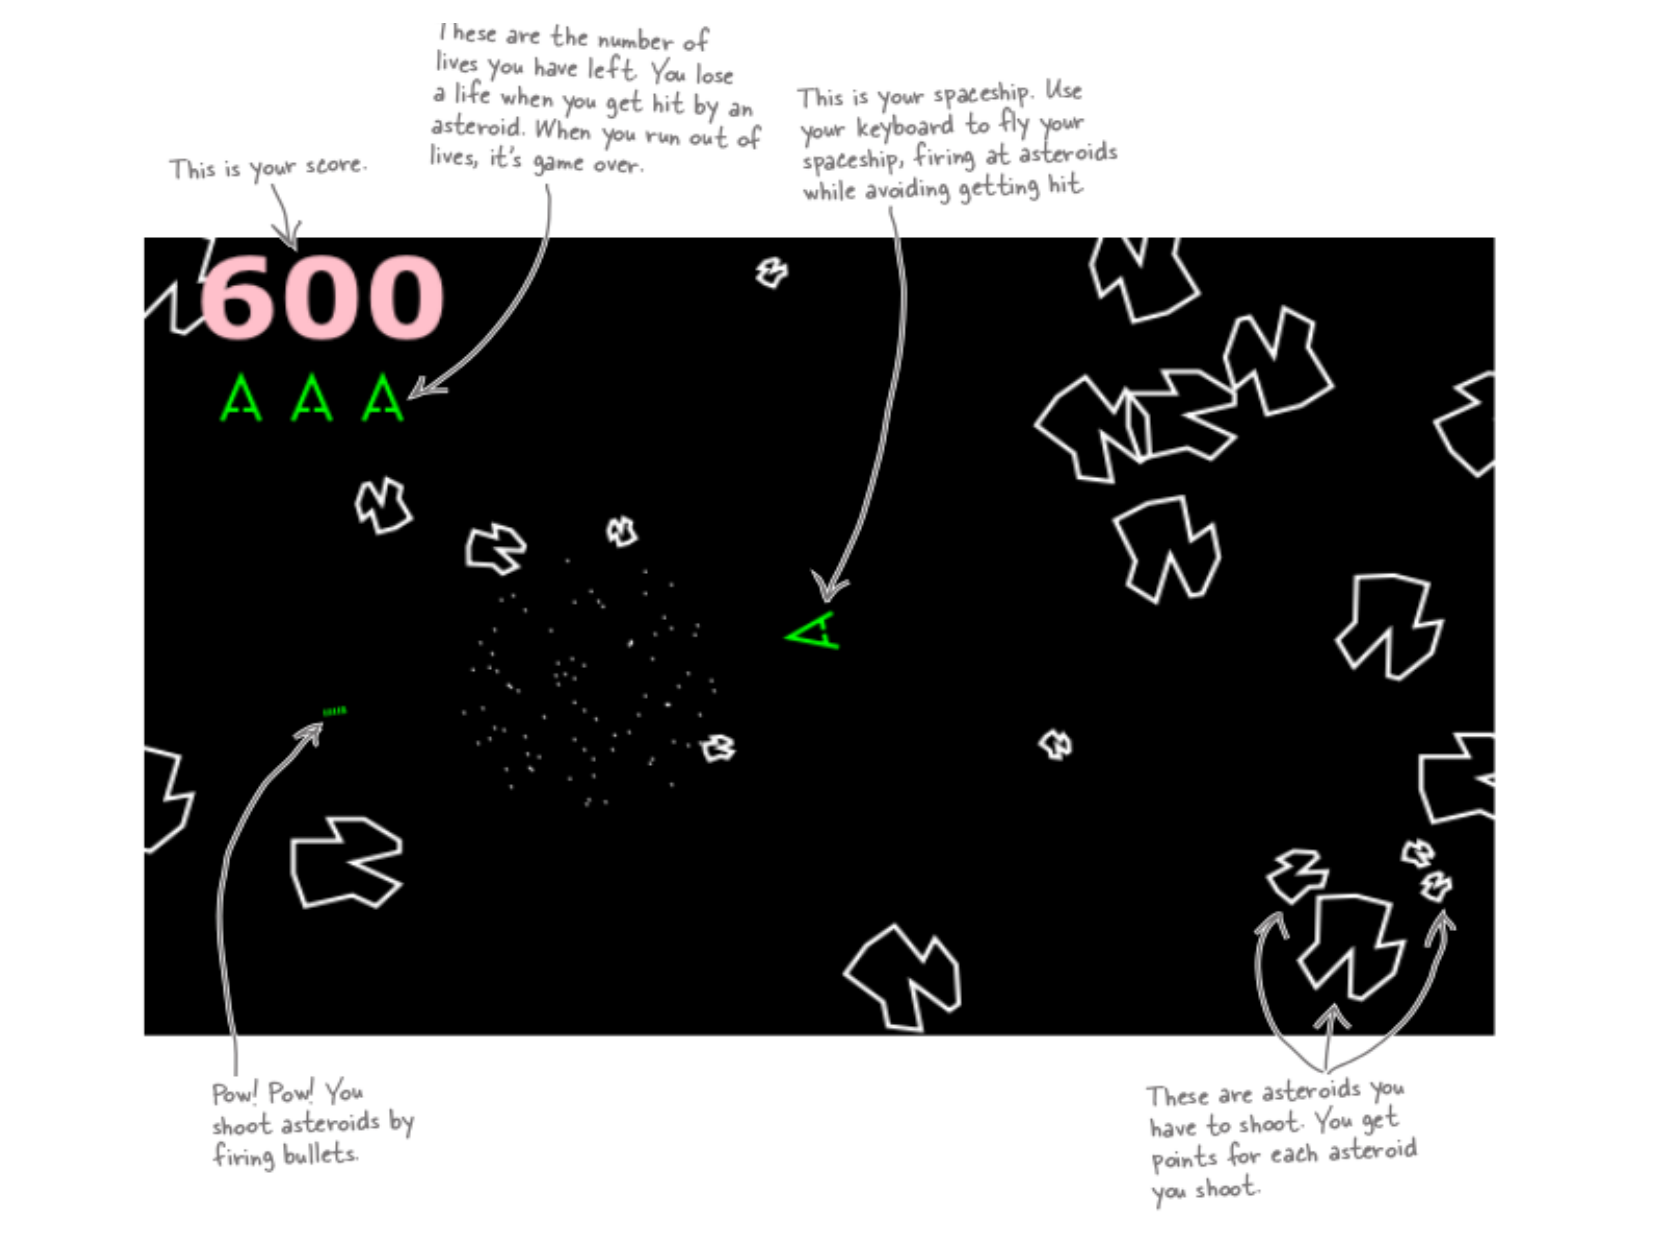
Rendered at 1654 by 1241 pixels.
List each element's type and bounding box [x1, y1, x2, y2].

picture [70, 23, 1548, 1217]
